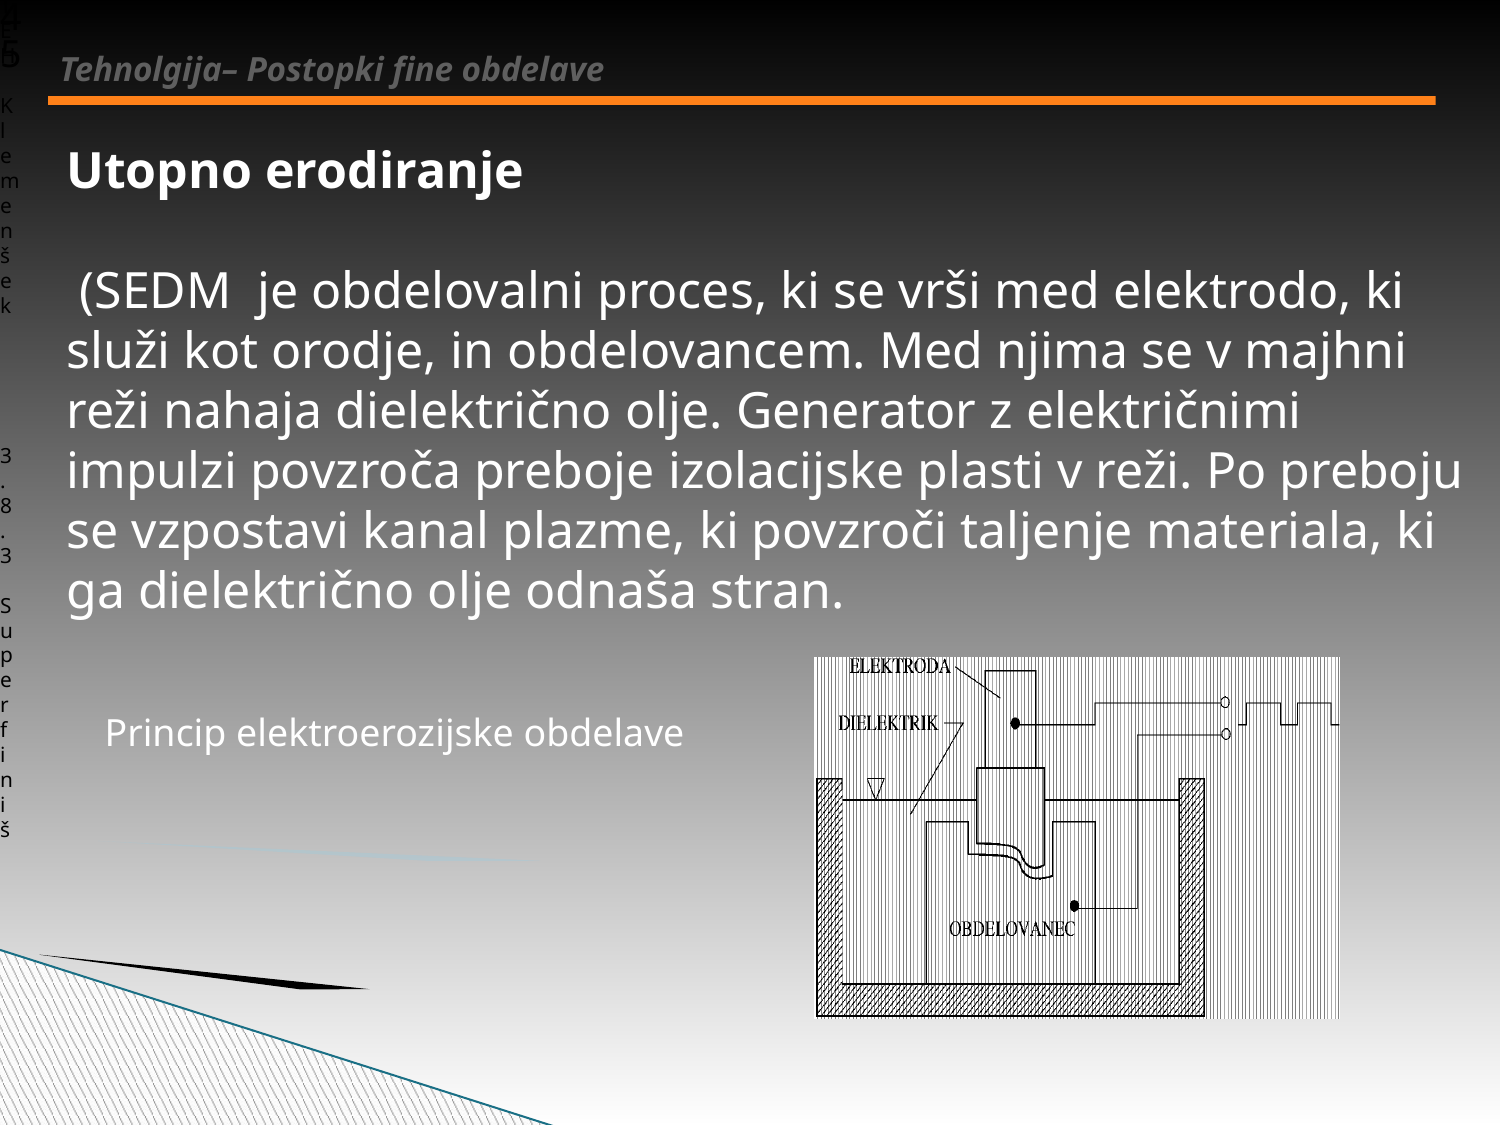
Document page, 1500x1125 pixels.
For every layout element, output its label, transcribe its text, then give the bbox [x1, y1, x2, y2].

text_box Princip elektroerozijske obdelave [89, 701, 840, 762]
text_box Utopno erodiranje (SEDM je obdelovalni proces, ki se vrši med elektrodo, ki služi kot orodje, in obdelovancem. Med njima se v majhni reži nahaja dielektrično olje. Generator z električnimi impulzi povzroča preboje izolacijske plasti v reži. Po preboju se vzpostavi kanal plazme, ki povzroči taljenje materiala, ki ga dielektrično olje odnaša stran. [51, 130, 1500, 806]
picture [814, 657, 1340, 1019]
picture [0, 952, 543, 1125]
